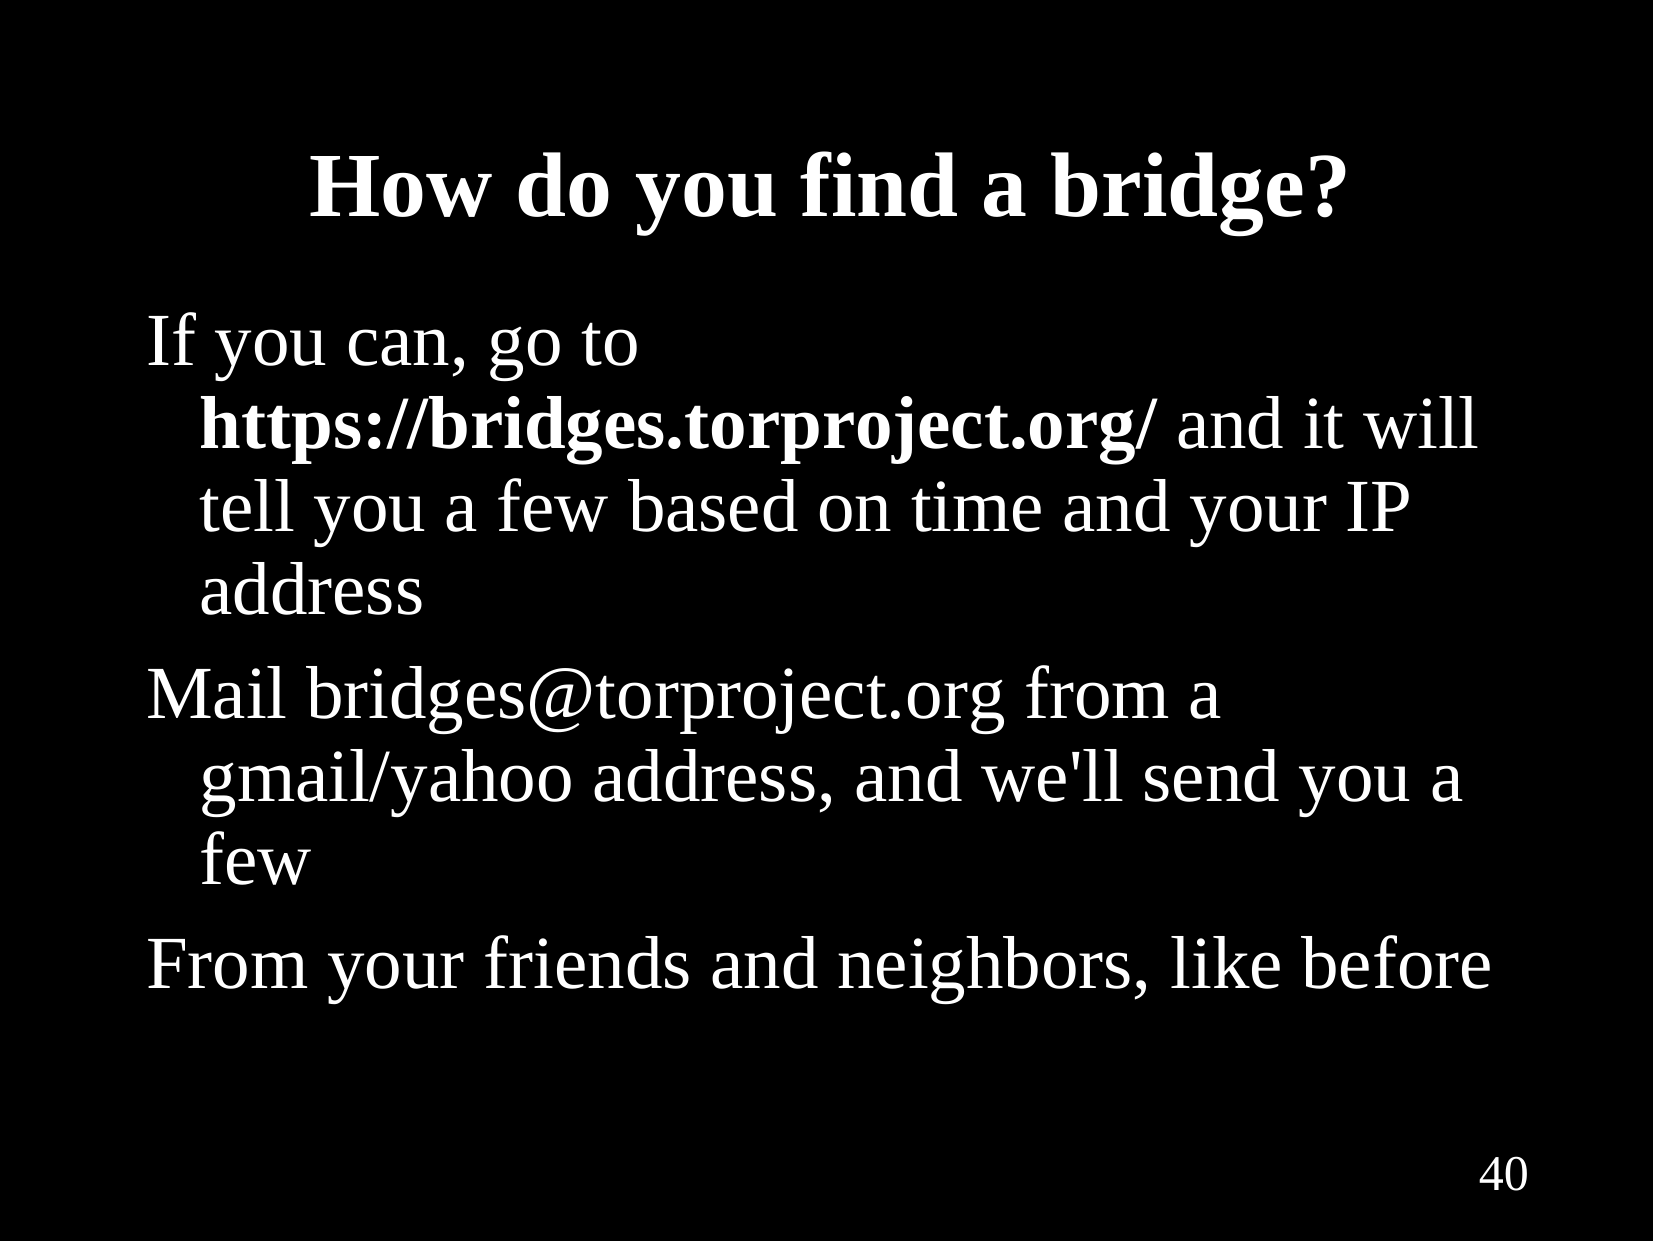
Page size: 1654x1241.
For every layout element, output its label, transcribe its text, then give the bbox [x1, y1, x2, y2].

list If you can, go to https://bridges.torproject.org/ and it will tell you a few based on time and your IP address Mail bridges@torproject.org from a gmail/yahoo address, and we'll send you a few From your friends and neighbors, like before [128, 298, 1541, 1088]
title How do you find a bridge? [125, 81, 1537, 289]
